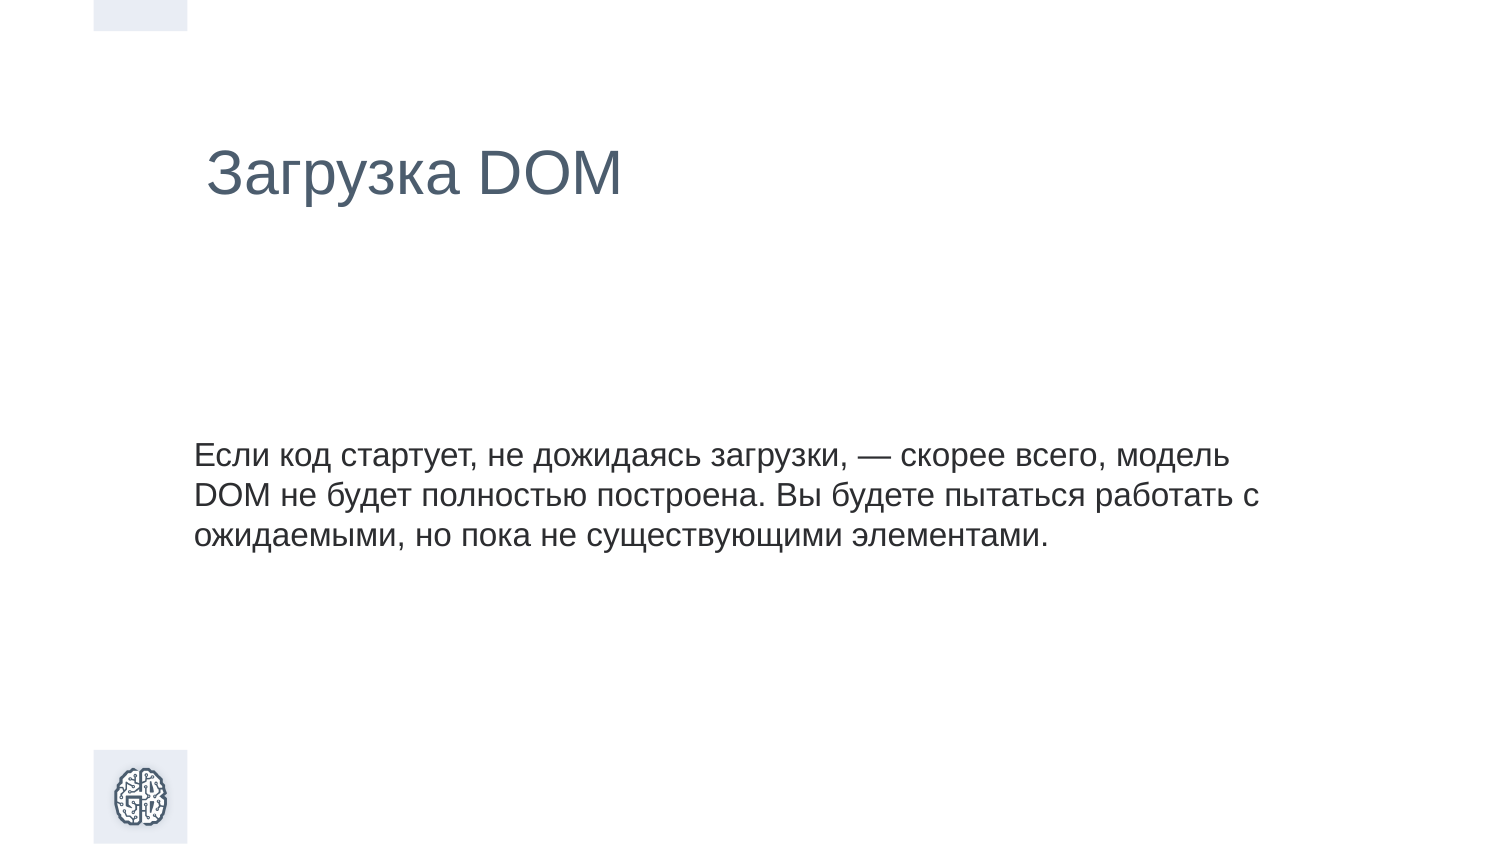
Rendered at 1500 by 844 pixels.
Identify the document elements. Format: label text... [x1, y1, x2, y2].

text_box Если код стартует, не дожидаясь загрузки, — скорее всего, модель DOM не будет полностью построена. Вы будете пытаться работать с ожидаемыми, но пока не существующими элементами. [186, 318, 1311, 668]
title Загрузка DOM [186, 94, 1311, 244]
picture [106, 760, 175, 834]
